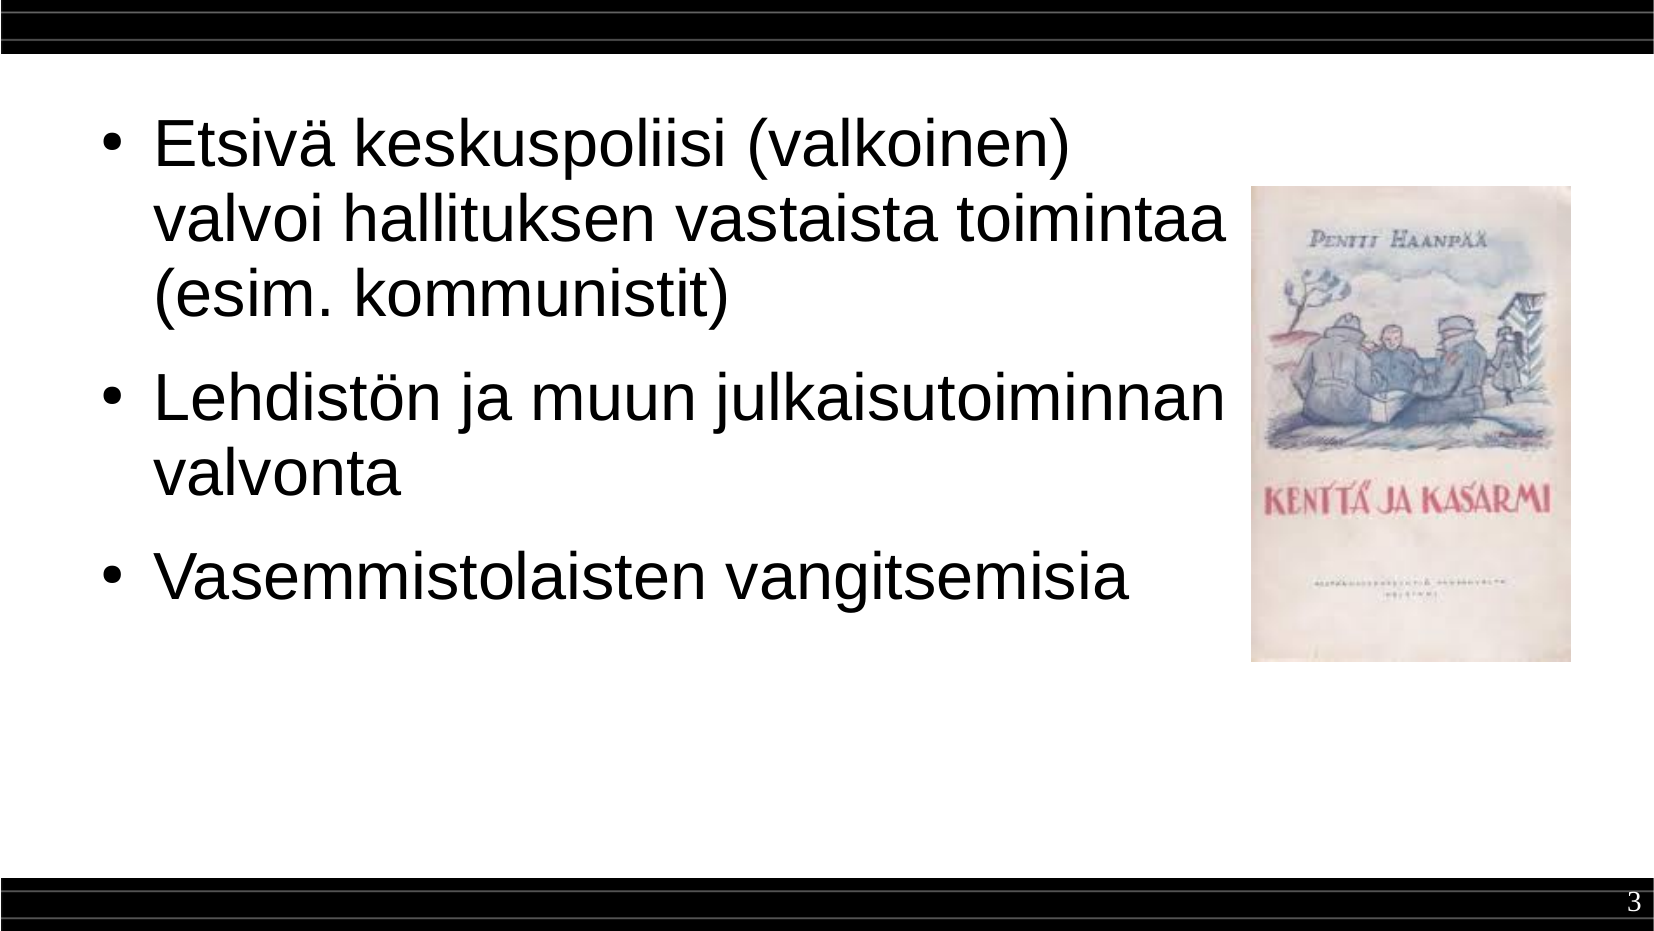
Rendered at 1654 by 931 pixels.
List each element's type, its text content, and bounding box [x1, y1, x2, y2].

picture [1251, 186, 1571, 662]
picture [1, 878, 1654, 931]
picture [1, 0, 1654, 54]
list Etsivä keskuspoliisi (valkoinen) valvoi hallituksen vastaista toimintaa (esim. kommunistit) Lehdistön ja muun julkaisutoiminnan valvonta Vasemmistolaisten vangitsemisia [82, 106, 1229, 758]
